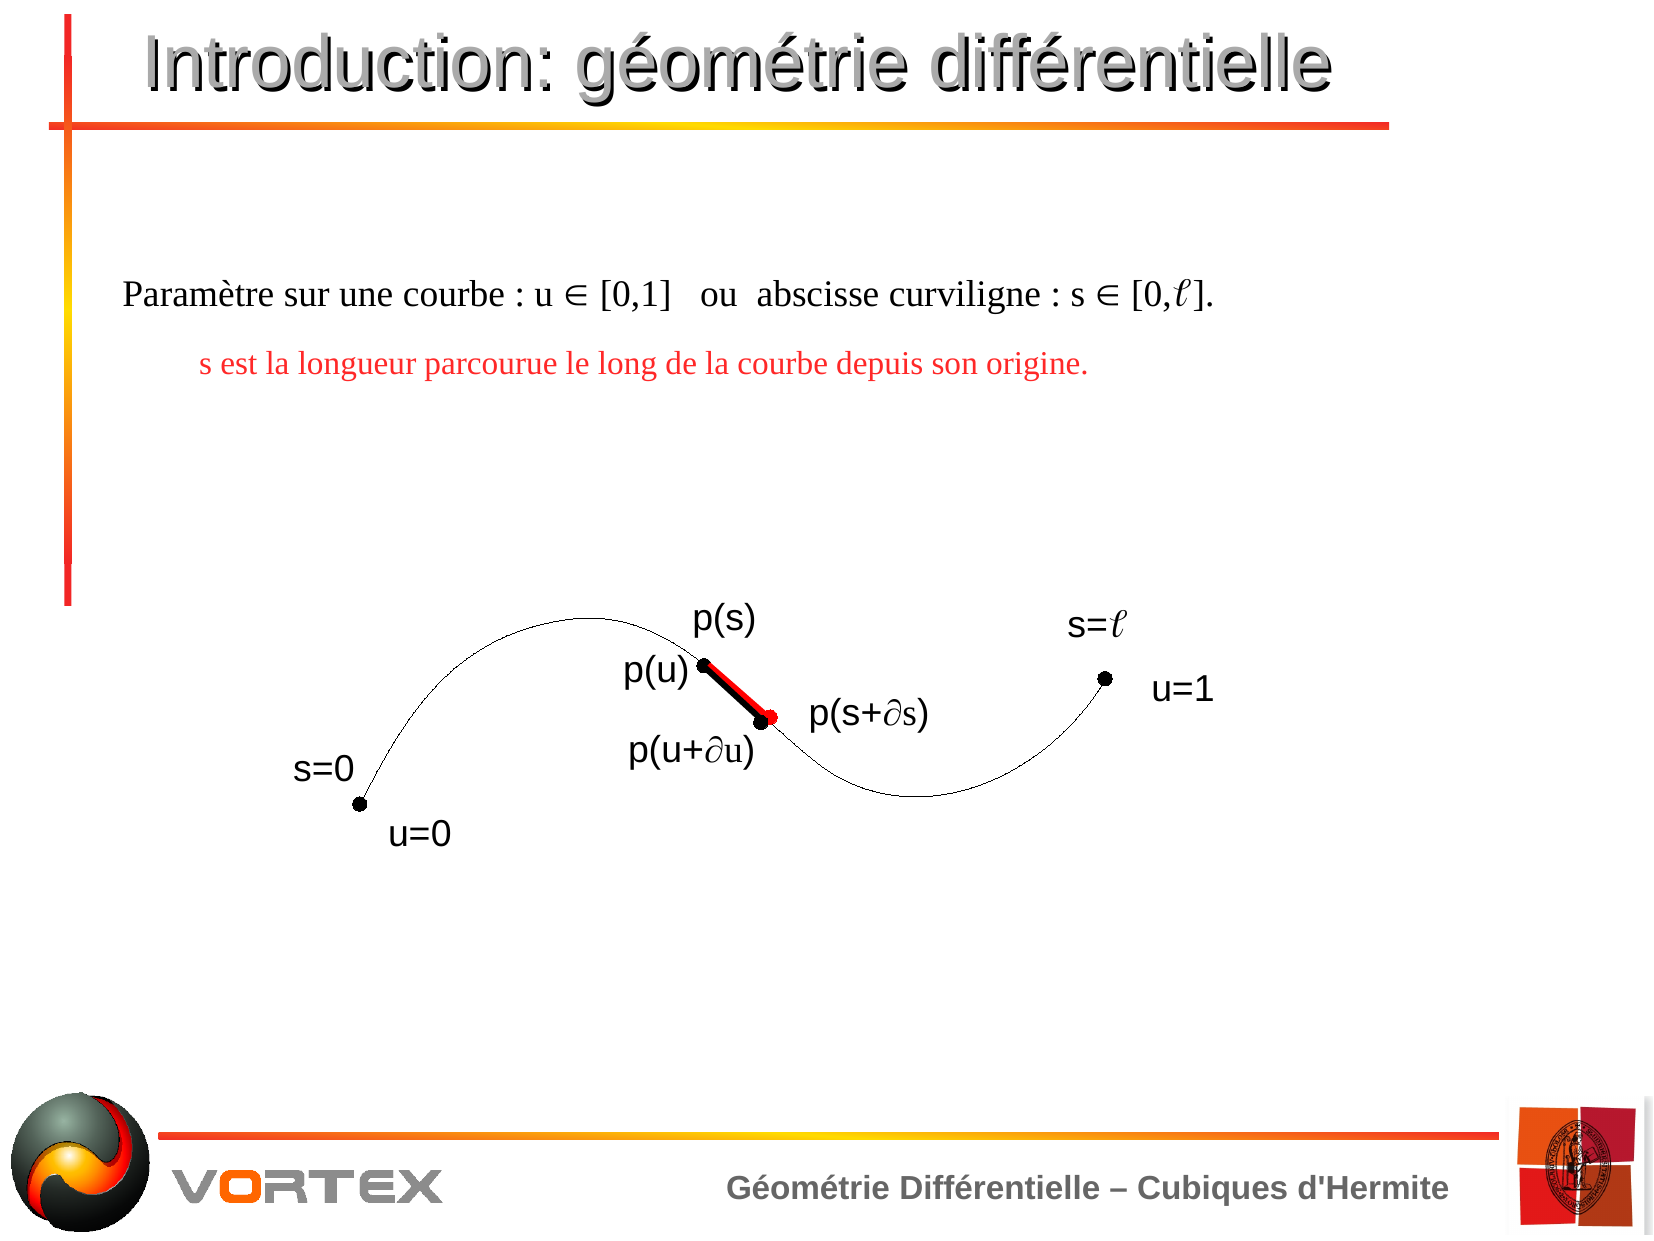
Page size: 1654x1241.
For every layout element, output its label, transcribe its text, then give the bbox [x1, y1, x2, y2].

text_box [1097, 671, 1113, 686]
text_box [766, 709, 778, 721]
text_box s=0 [278, 740, 435, 804]
list Paramètre sur une courbe : u ∈ [0,1] ou abscisse curviligne : s ∈ [0,ℓ]. s est la longueur parcourue le long de la courbe depuis son origine. [104, 202, 1593, 1021]
title Introduction: géométrie différentielle [82, 4, 1392, 120]
text_box u=1 [1136, 660, 1293, 723]
text_box p(s+∂s) [793, 684, 950, 794]
text_box u=0 [373, 804, 530, 868]
text_box p(u) [608, 640, 765, 704]
text_box p(u+∂u) [613, 721, 788, 831]
text_box s=ℓ [1052, 595, 1210, 664]
text_box p(s) [677, 589, 834, 652]
picture [1505, 1096, 1653, 1235]
text_box [352, 804, 367, 812]
picture [11, 1092, 443, 1232]
text_box [753, 715, 768, 730]
